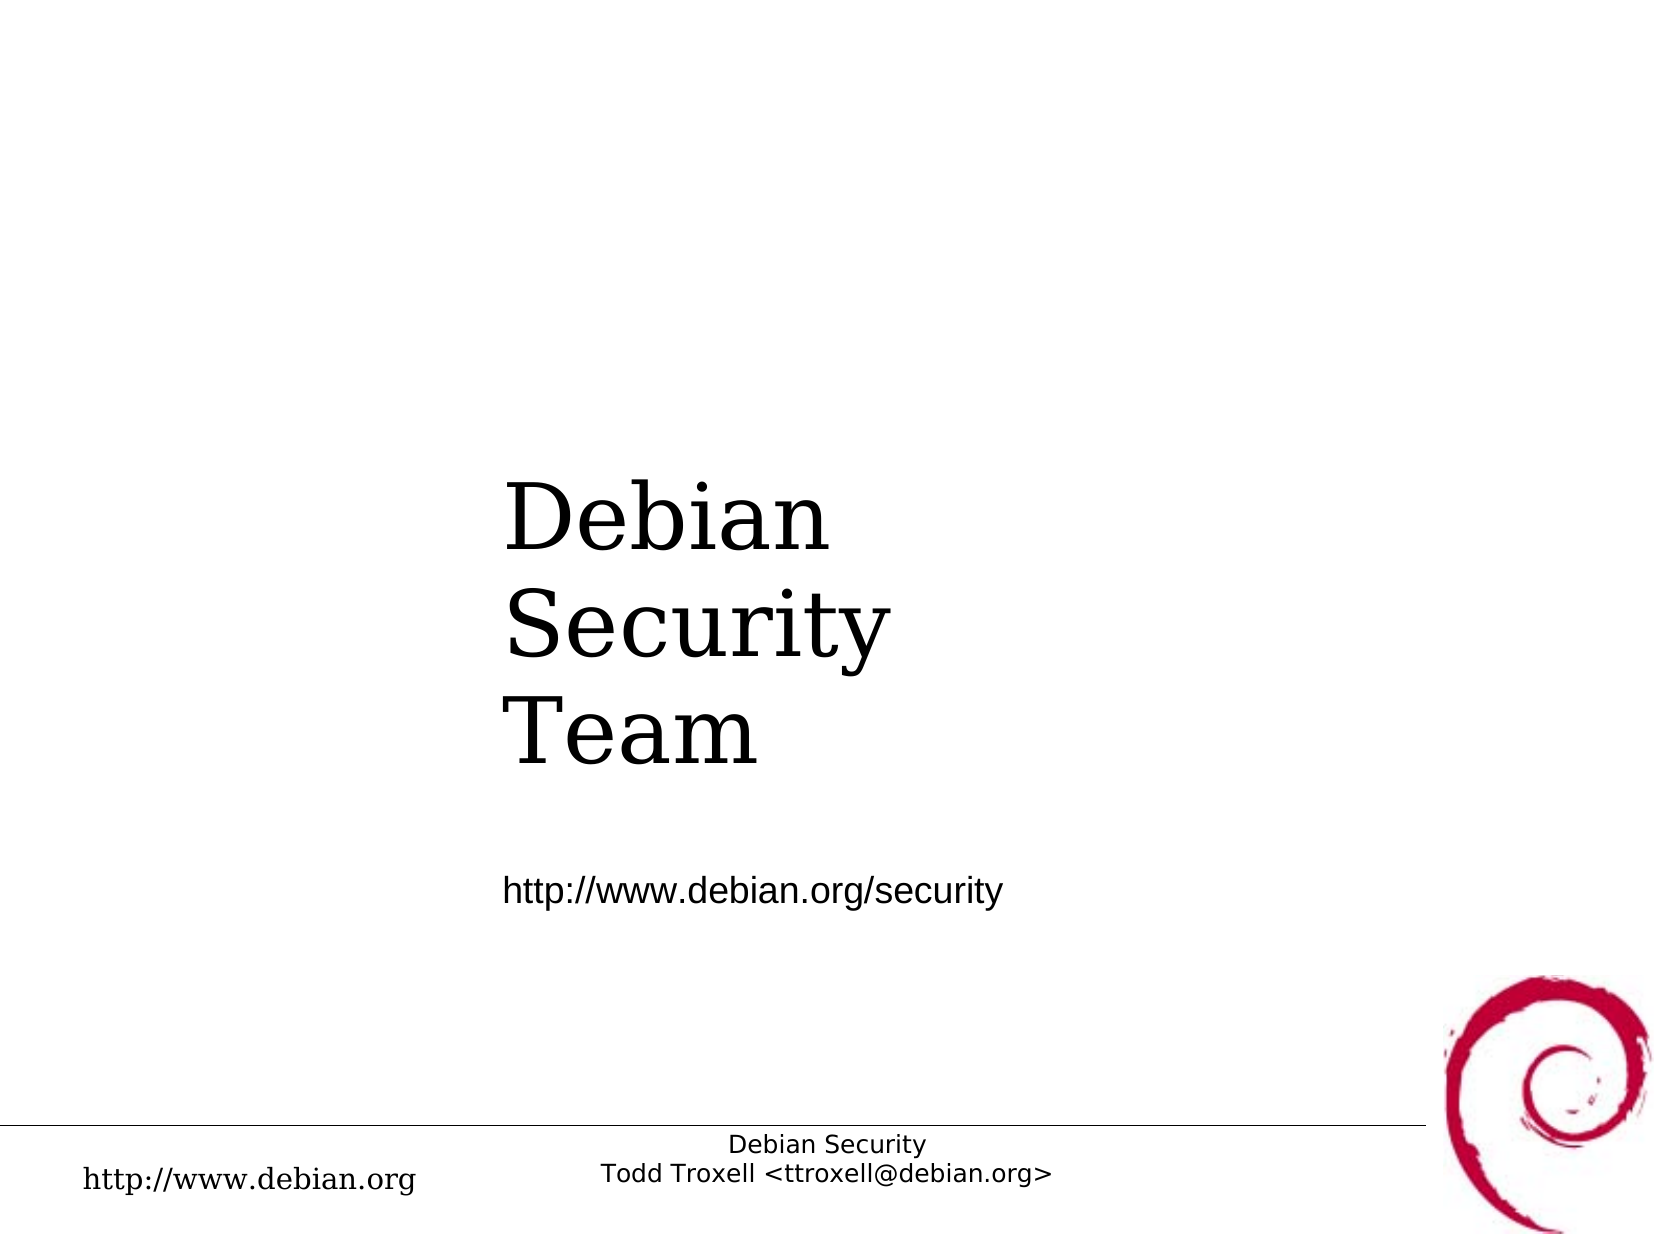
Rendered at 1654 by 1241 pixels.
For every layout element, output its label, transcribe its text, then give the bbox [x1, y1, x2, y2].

text_box Debian Security Team [487, 457, 1163, 793]
picture [1443, 975, 1654, 1234]
text_box http://www.debian.org/security [487, 862, 1201, 920]
